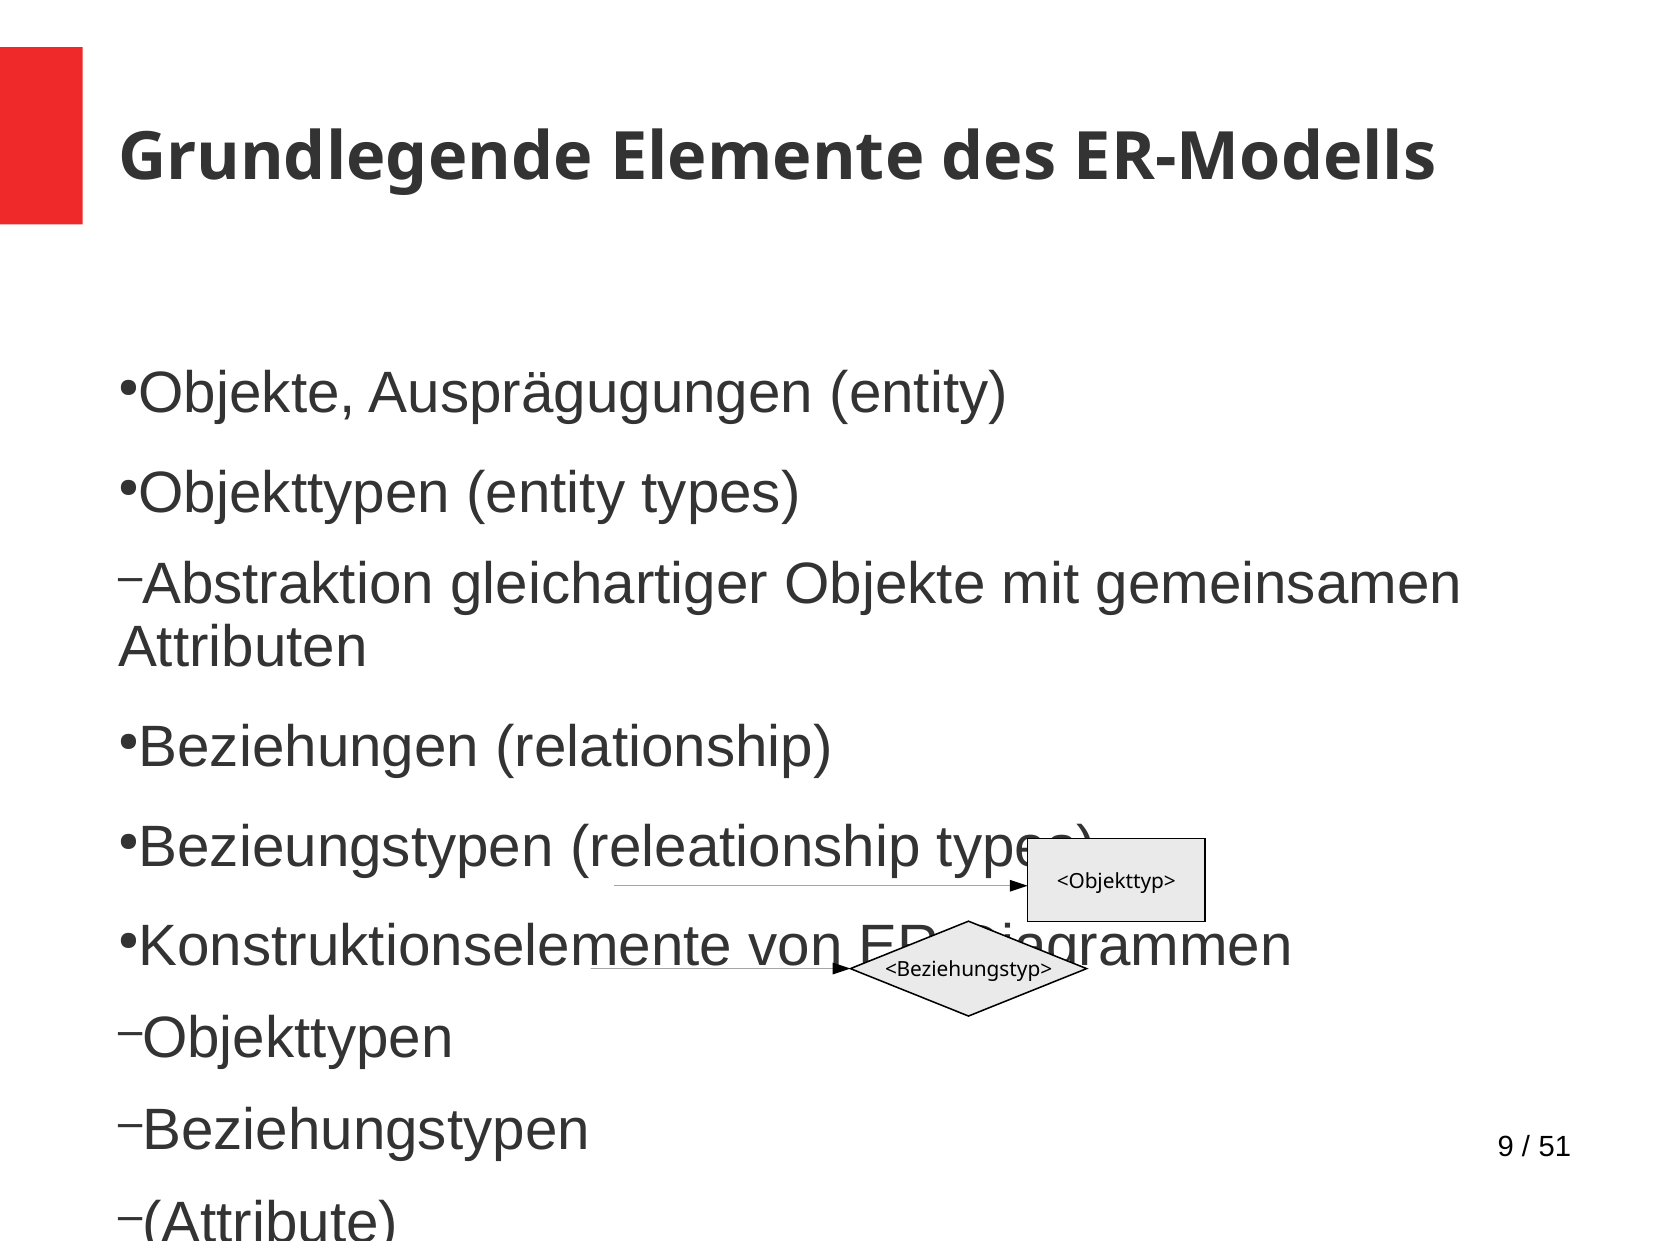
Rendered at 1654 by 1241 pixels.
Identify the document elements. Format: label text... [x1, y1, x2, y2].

text_box <Objekttyp> [1028, 838, 1205, 921]
title Grundlegende Elemente des ER-Modells [118, 49, 1571, 257]
list Objekte, Ausprägugungen (entity) Objekttypen (entity types) Abstraktion gleichartiger Objekte mit gemeinsamen Attributen Beziehungen (relationship) Bezieungstypen (releationship types) Konstruktionselemente von ER-Diagrammen Objekttypen Beziehungstypen (Attribute) [118, 354, 1536, 1074]
text_box <Beziehungstyp> [850, 921, 1087, 1017]
